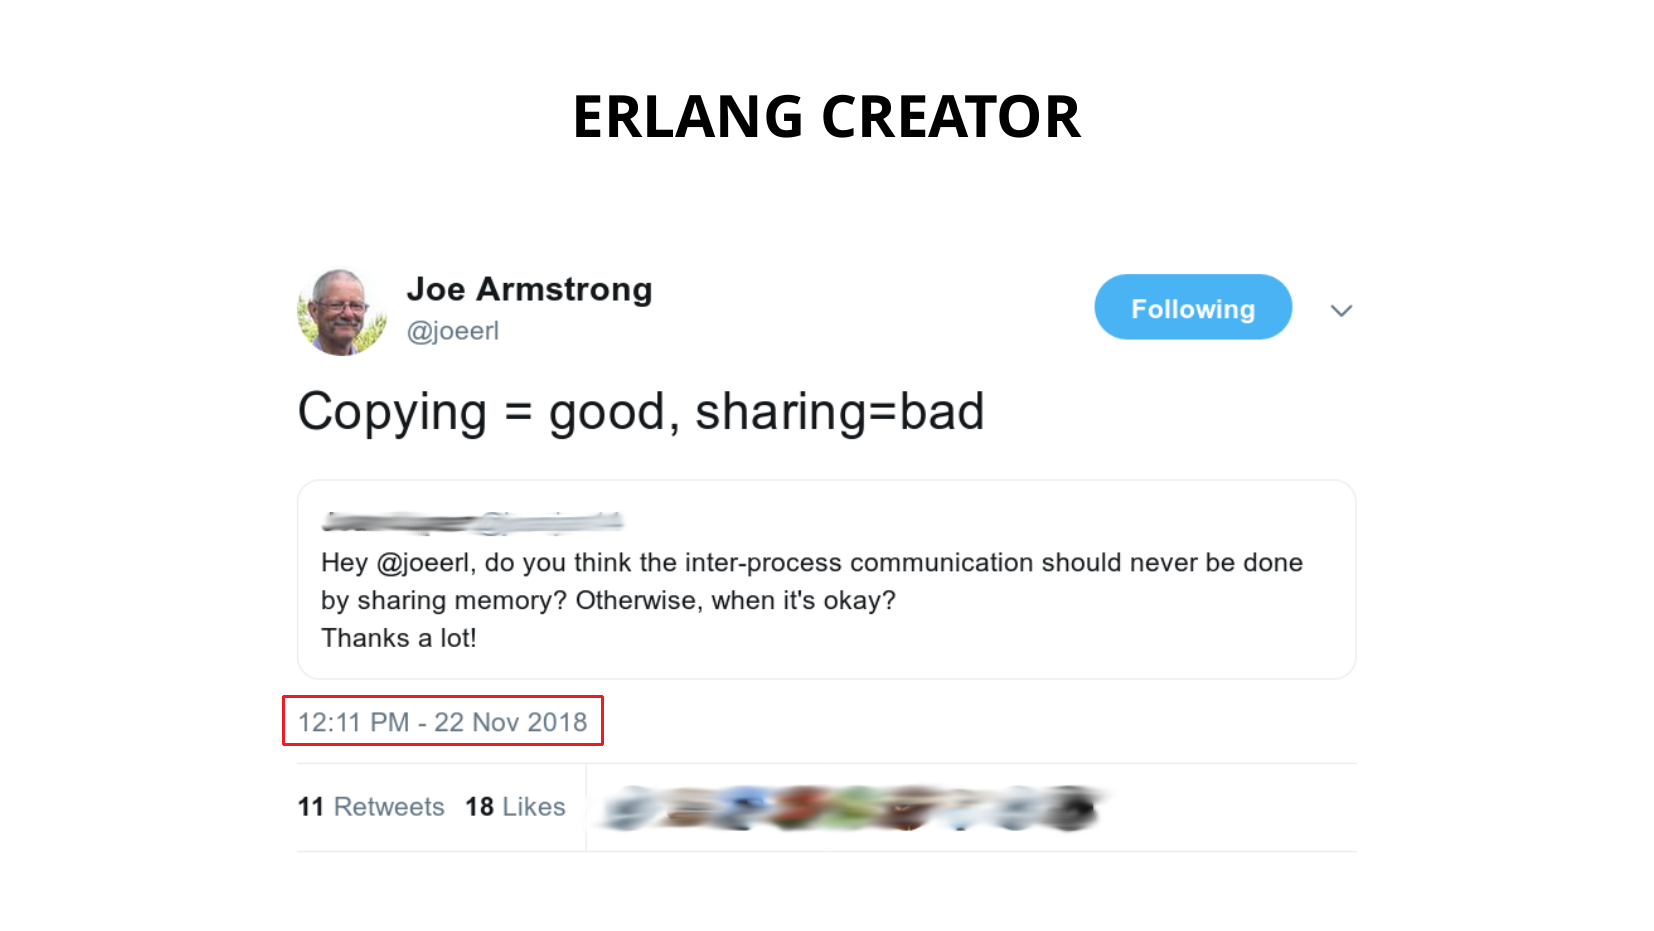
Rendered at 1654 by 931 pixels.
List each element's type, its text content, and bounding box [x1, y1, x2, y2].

picture [248, 215, 1406, 875]
title ERLANG CREATOR [82, 36, 1571, 193]
